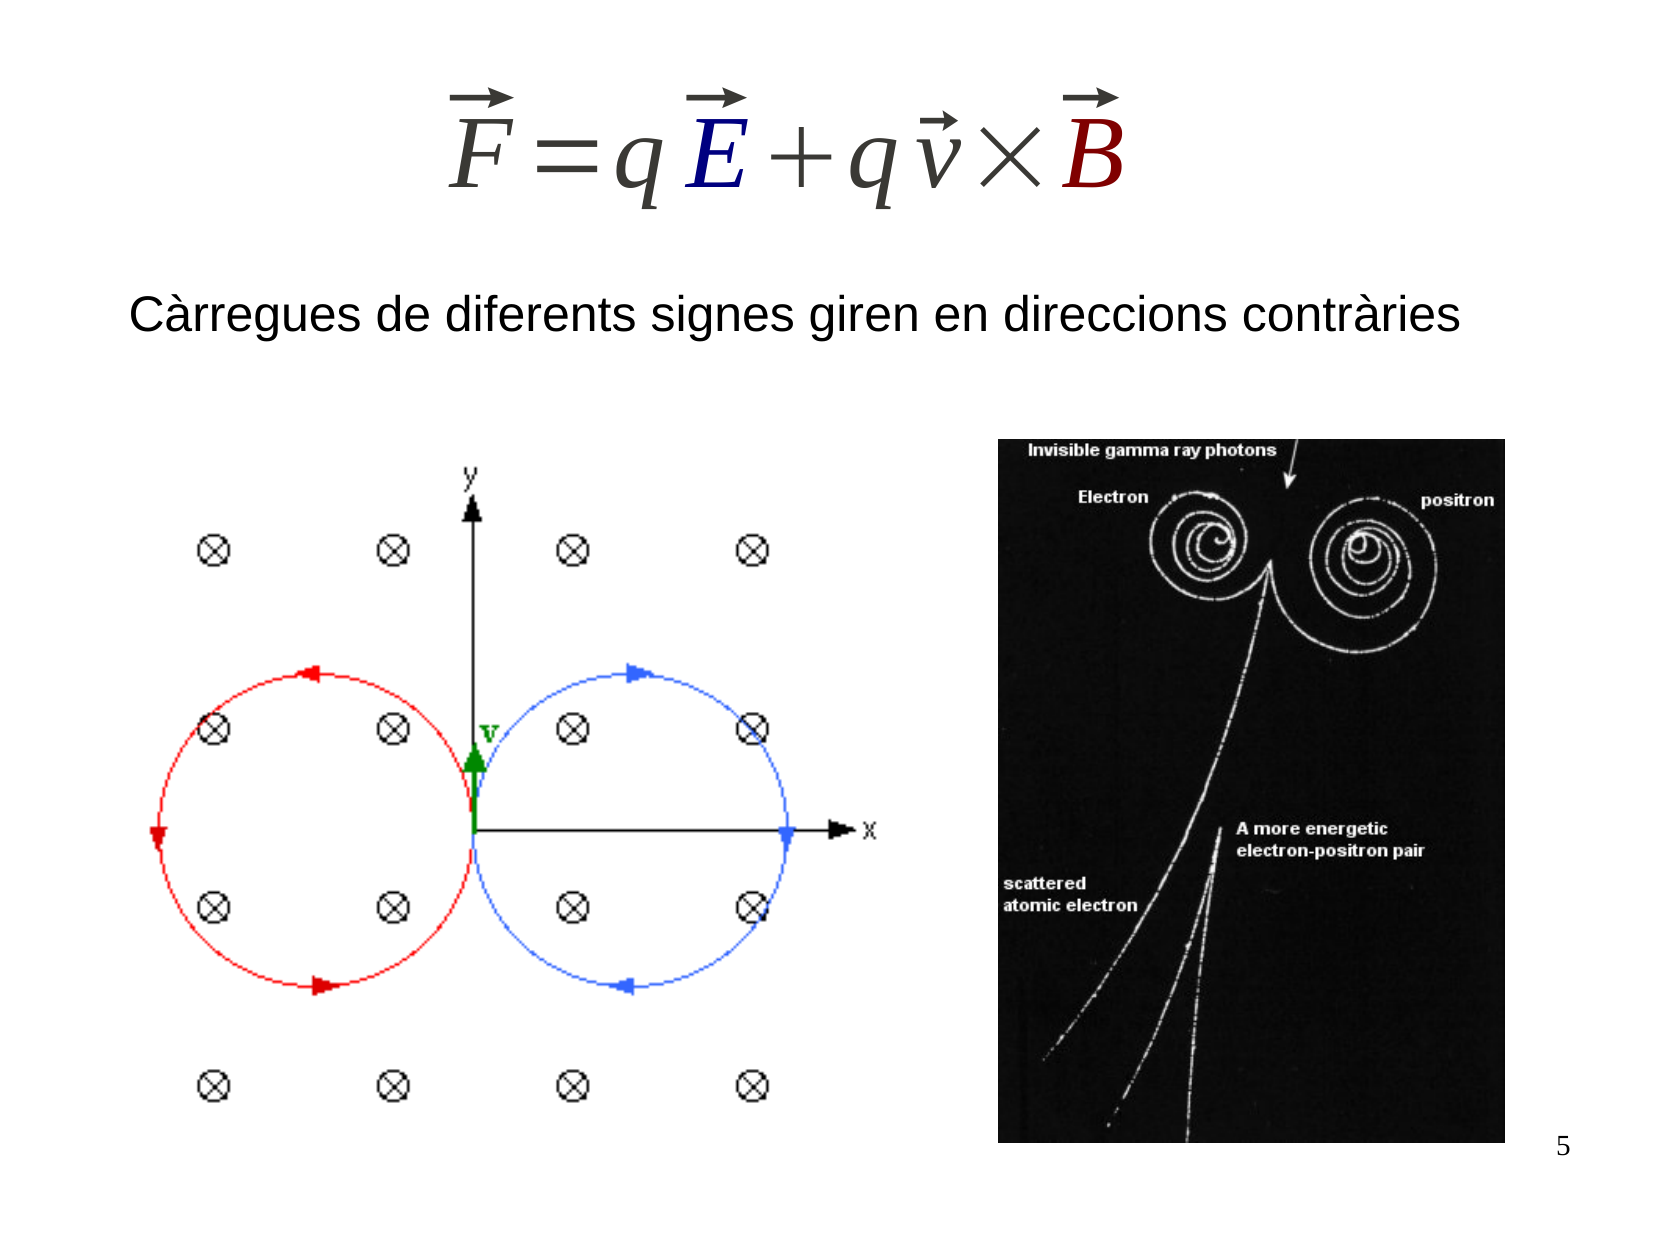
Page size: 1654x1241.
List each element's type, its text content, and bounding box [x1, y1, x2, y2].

chart [435, 82, 1131, 211]
picture [96, 463, 919, 1140]
text_box Càrregues de diferents signes giren en direccions contràries [113, 278, 1480, 350]
picture [998, 439, 1505, 1143]
